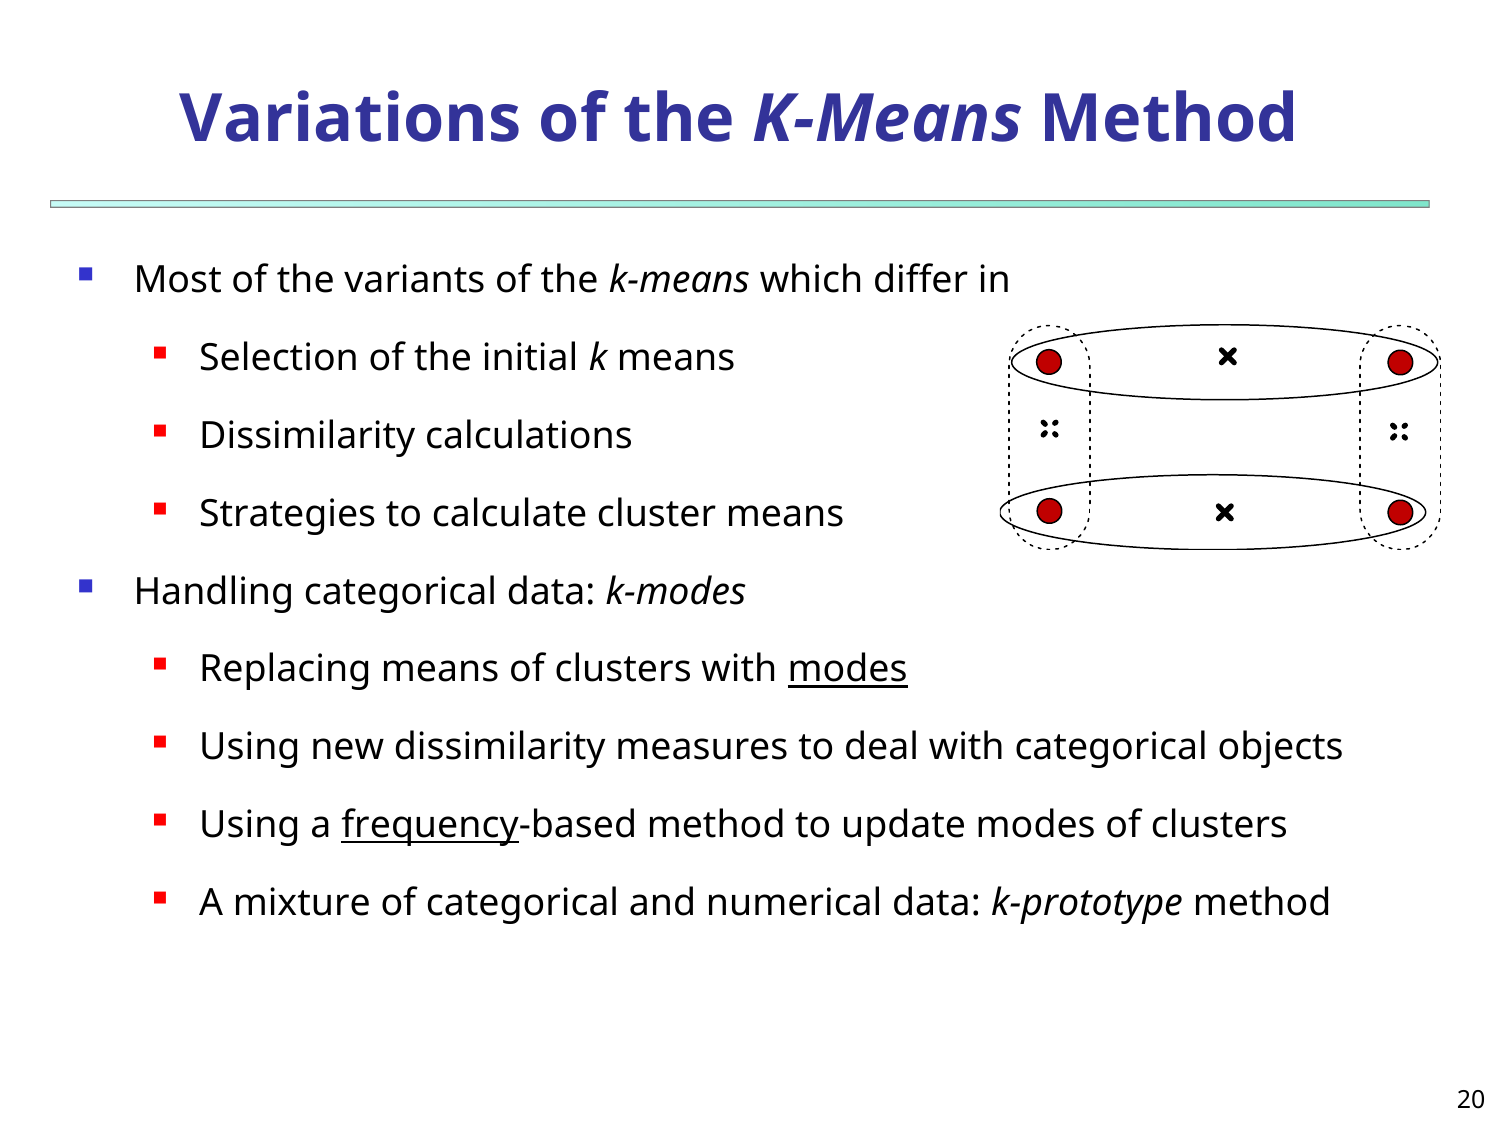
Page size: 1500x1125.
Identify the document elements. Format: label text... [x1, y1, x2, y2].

list Most of the variants of the k-means which differ in Selection of the initial k means Dissimilarity calculations Strategies to calculate cluster means Handling categorical data: k-modes Replacing means of clusters with modes Using new dissimilarity measures to deal with categorical objects Using a frequency-based method to update modes of clusters A mixture of categorical and numerical data: k-prototype method [62, 224, 1450, 1063]
text_box [999, 324, 1441, 551]
text_box <number> [1187, 1062, 1500, 1125]
title Variations of the K-Means Method [50, 62, 1429, 163]
